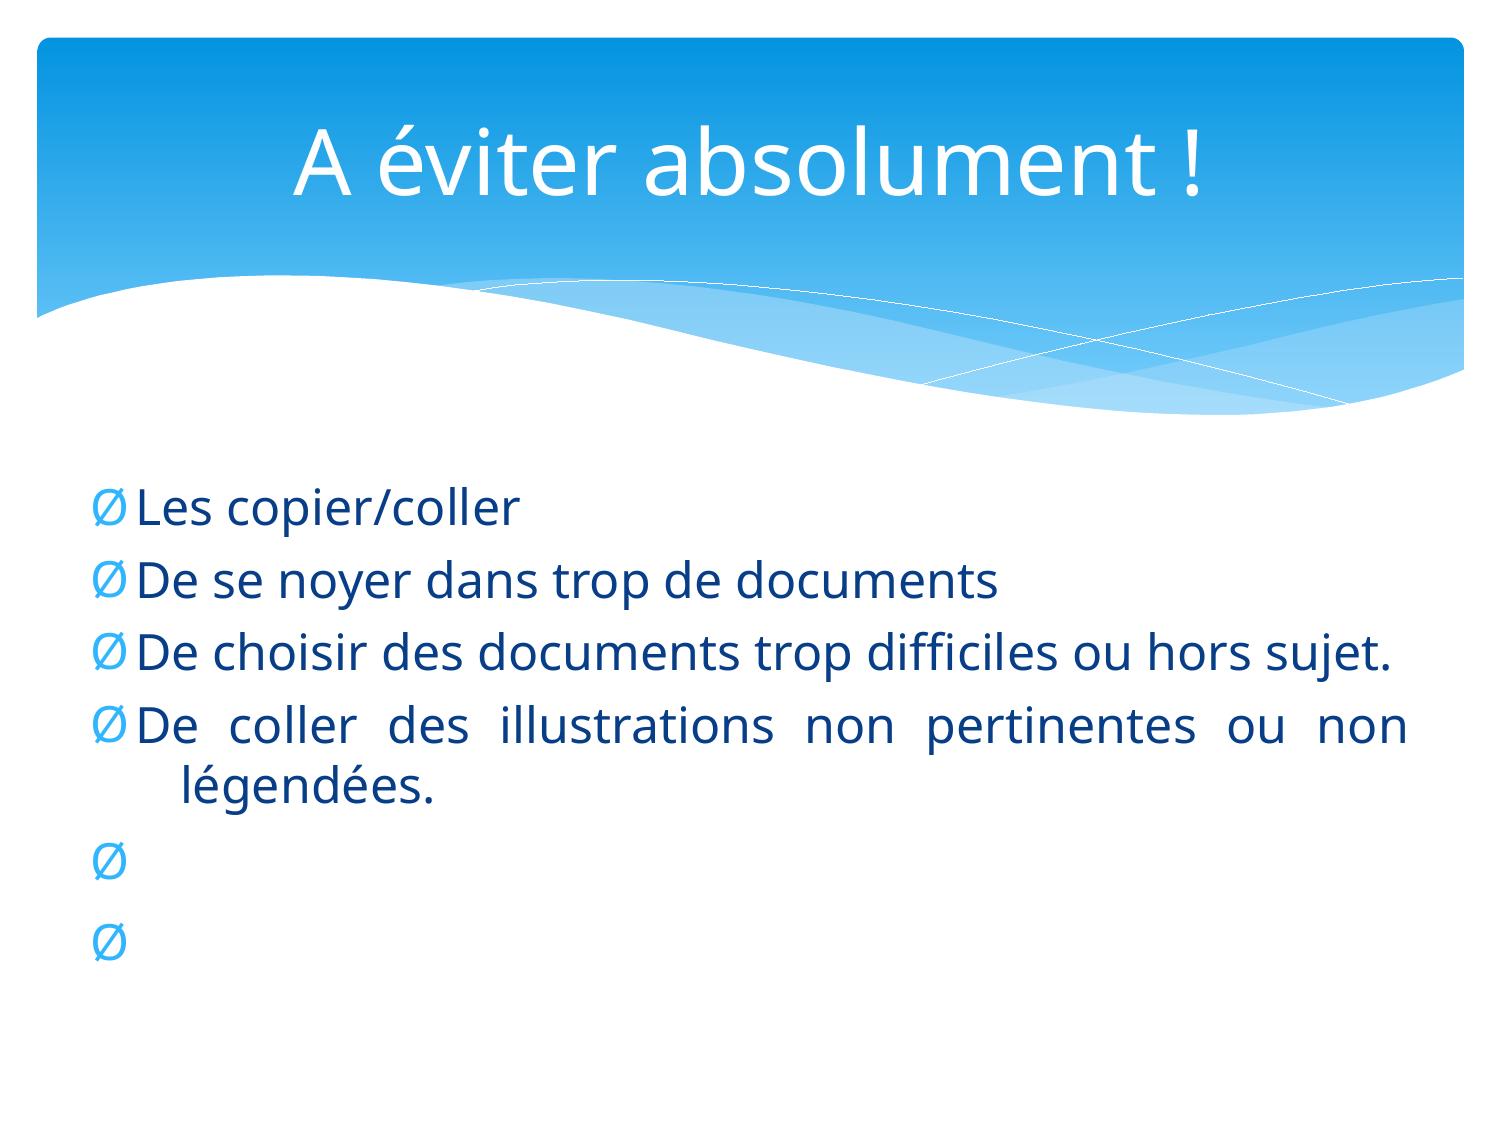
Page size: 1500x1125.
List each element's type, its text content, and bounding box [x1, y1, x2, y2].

title A éviter absolument ! [75, 55, 1426, 262]
list Les copier/coller De se noyer dans trop de documents De choisir des documents trop difficiles ou hors sujet. De coller des illustrations non pertinentes ou non légendées. [75, 468, 1426, 1005]
